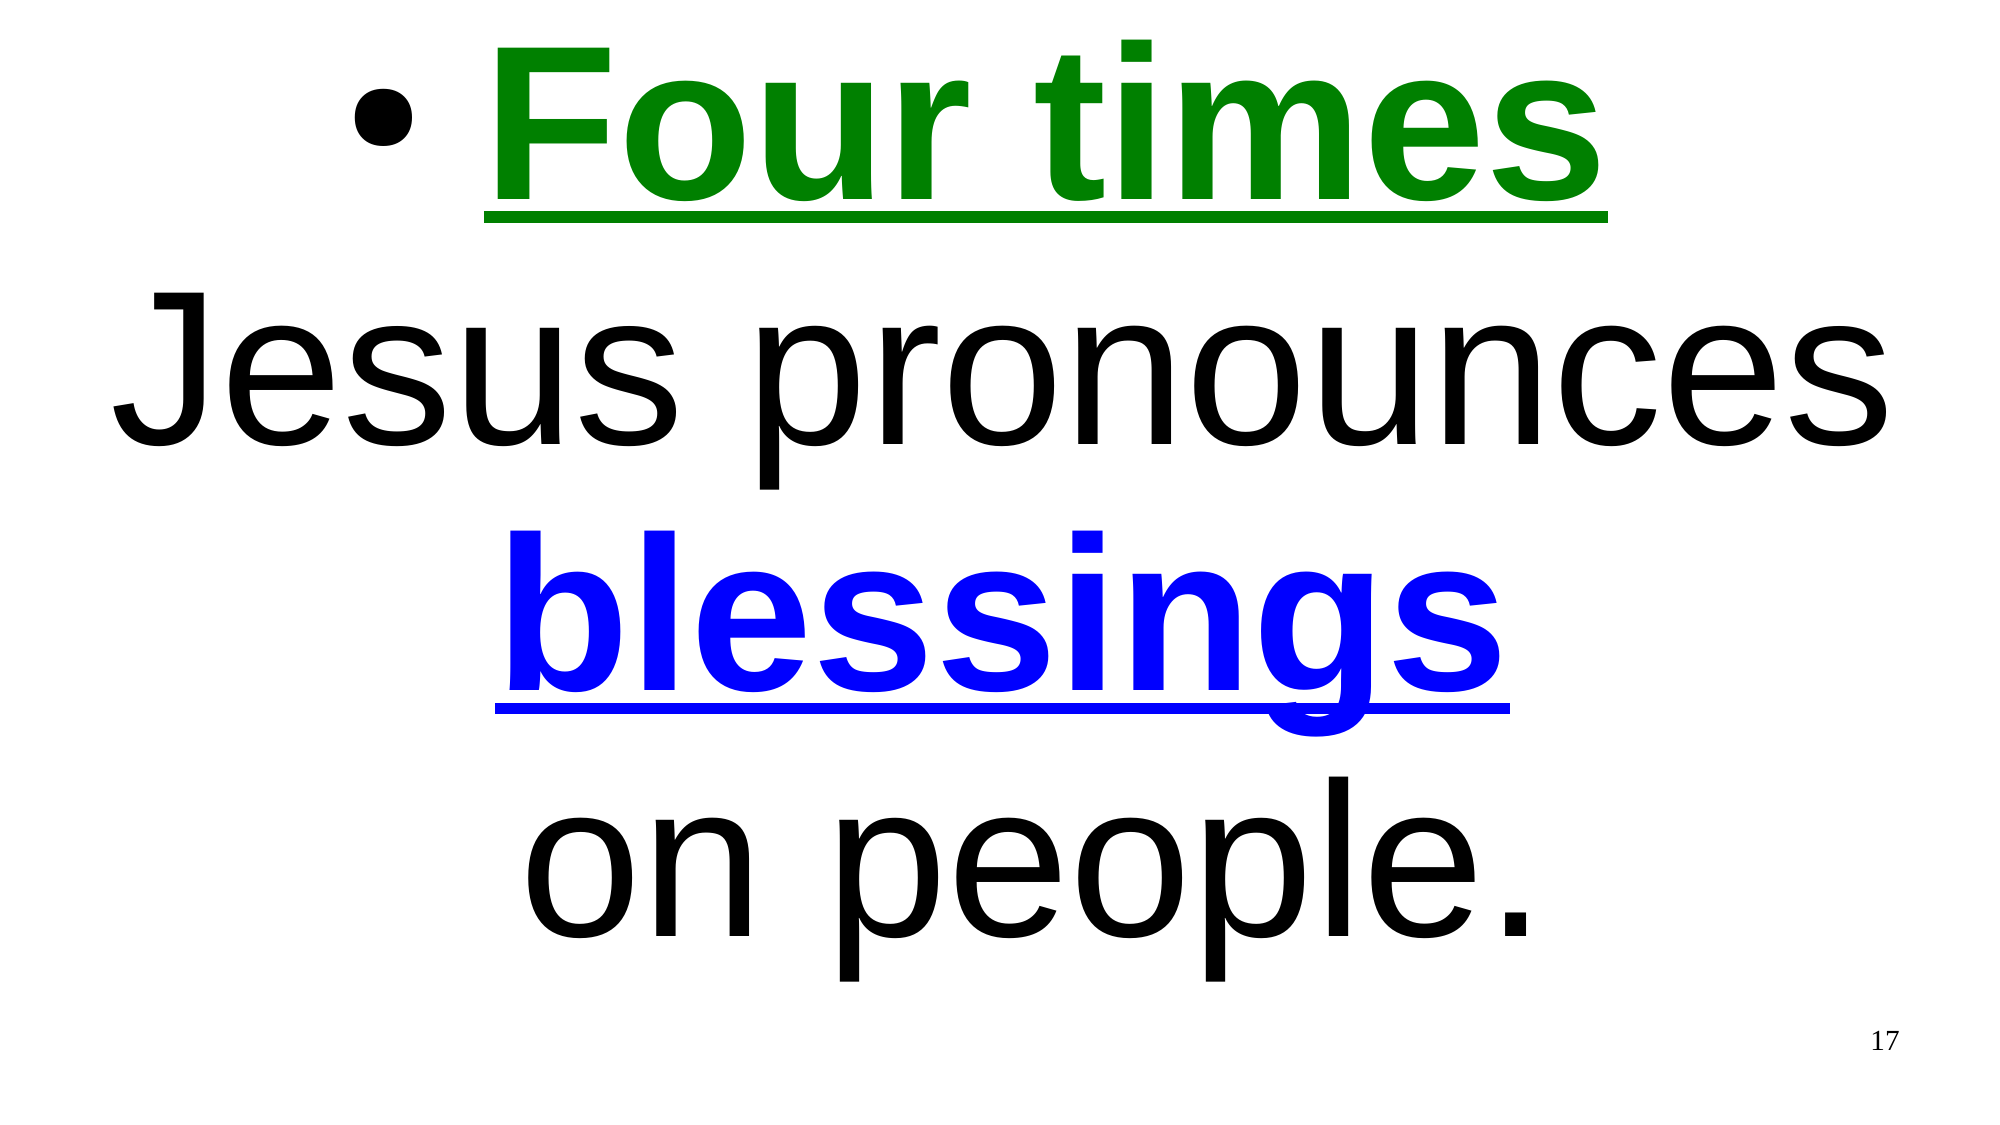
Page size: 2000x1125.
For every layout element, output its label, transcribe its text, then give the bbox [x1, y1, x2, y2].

list Four times Jesus pronounces blessings on people. [0, 0, 1996, 1123]
